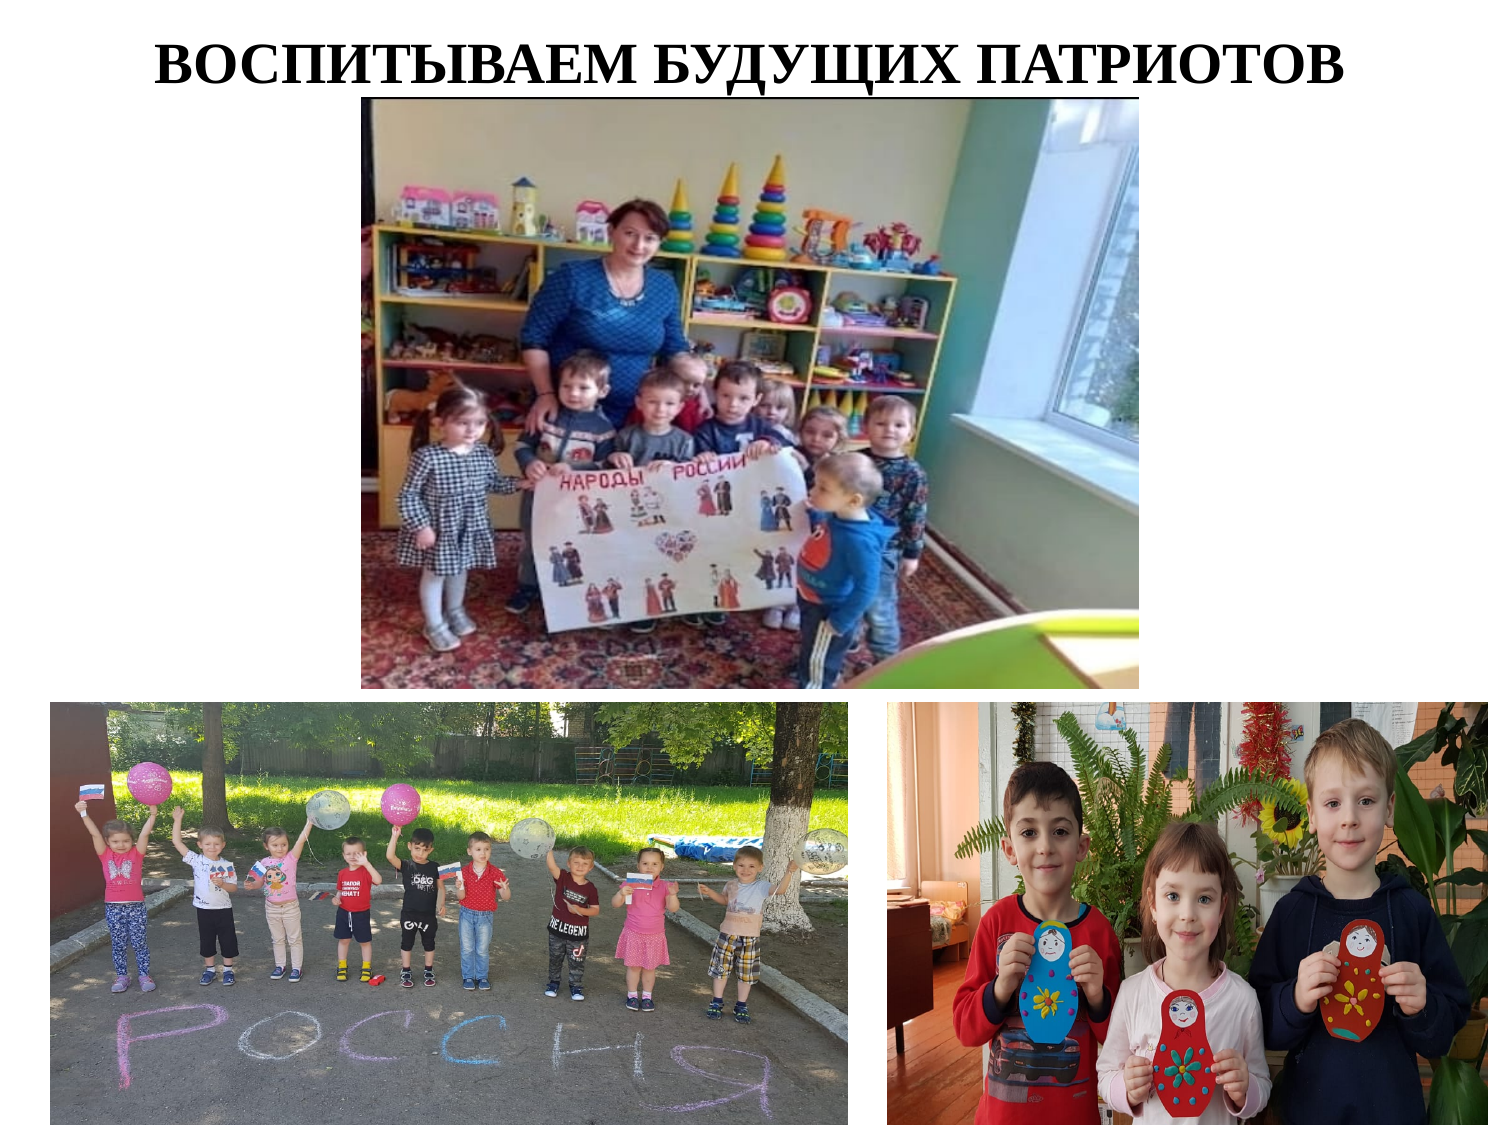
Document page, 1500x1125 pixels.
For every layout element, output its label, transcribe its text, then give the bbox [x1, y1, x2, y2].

text_box ВОСПИТЫВАЕМ БУДУЩИХ ПАТРИОТОВ [0, 24, 1500, 104]
picture [50, 702, 848, 1125]
picture [361, 97, 1139, 689]
picture [887, 702, 1488, 1125]
